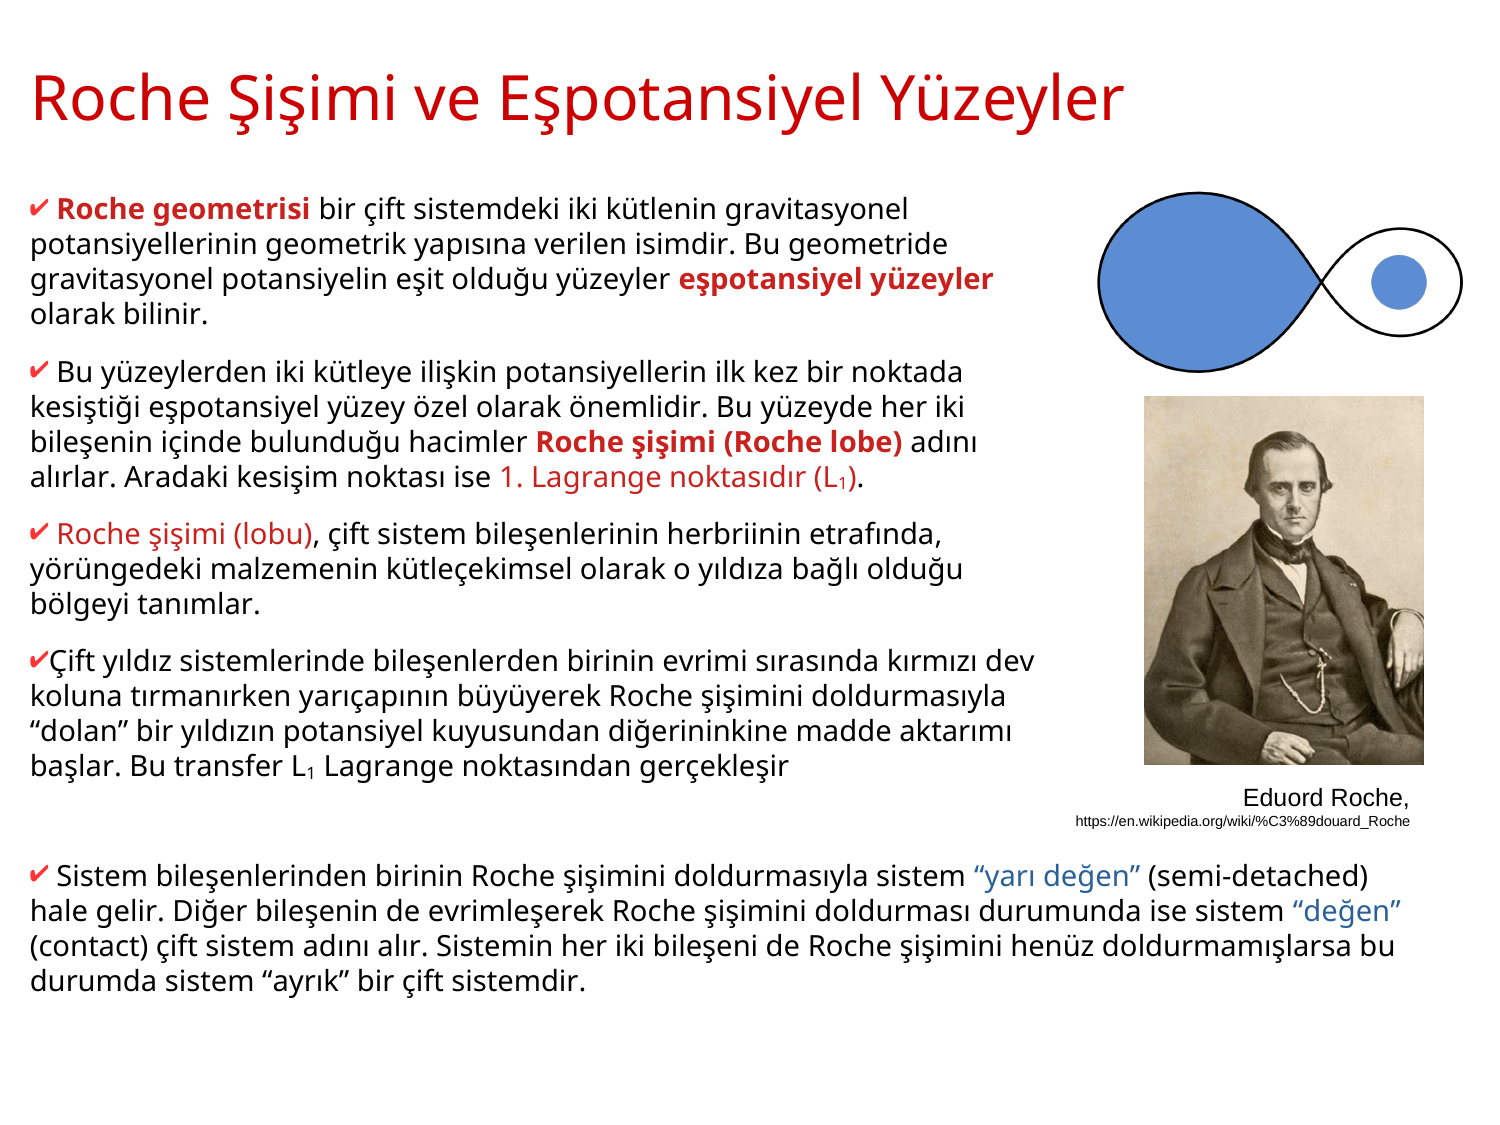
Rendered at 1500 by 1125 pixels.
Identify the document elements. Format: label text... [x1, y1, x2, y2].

text_box Eduord Roche, https://en.wikipedia.org/wiki/%C3%89douard_Roche [1042, 774, 1426, 850]
text_box Roche geometrisi bir çift sistemdeki iki kütlenin gravitasyonel potansiyellerinin geometrik yapısına verilen isimdir. Bu geometride gravitasyonel potansiyelin eşit olduğu yüzeyler eşpotansiyel yüzeyler olarak bilinir. Bu yüzeylerden iki kütleye ilişkin potansiyellerin ilk kez bir noktada kesiştiği eşpotansiyel yüzey özel olarak önemlidir. Bu yüzeyde her iki bileşenin içinde bulunduğu hacimler Roche şişimi (Roche lobe) adını alırlar. Aradaki kesişim noktası ise 1. Lagrange noktasıdır (L1). Roche şişimi (lobu), çift sistem bileşenlerinin herbriinin etrafında, yörüngedeki malzemenin kütleçekimsel olarak o yıldıza bağlı olduğu bölgeyi tanımlar. Çift yıldız sistemlerinde bileşenlerden birinin evrimi sırasında kırmızı dev koluna tırmanırken yarıçapının büyüyerek Roche şişimini doldurmasıyla “dolan” bir yıldızın potansiyel kuyusundan diğerininkine madde aktarımı başlar. Bu transfer L1 Lagrange noktasından gerçekleşir [15, 183, 1080, 826]
text_box Sistem bileşenlerinden birinin Roche şişimini doldurmasıyla sistem “yarı değen” (semi-detached) hale gelir. Diğer bileşenin de evrimleşerek Roche şişimini doldurması durumunda ise sistem “değen” (contact) çift sistem adını alır. Sistemin her iki bileşeni de Roche şişimini henüz doldurmamışlarsa bu durumda sistem “ayrık” bir çift sistemdir. [15, 849, 1426, 1063]
title Roche Şişimi ve Eşpotansiyel Yüzeyler [16, 51, 1366, 183]
picture [1080, 142, 1480, 765]
